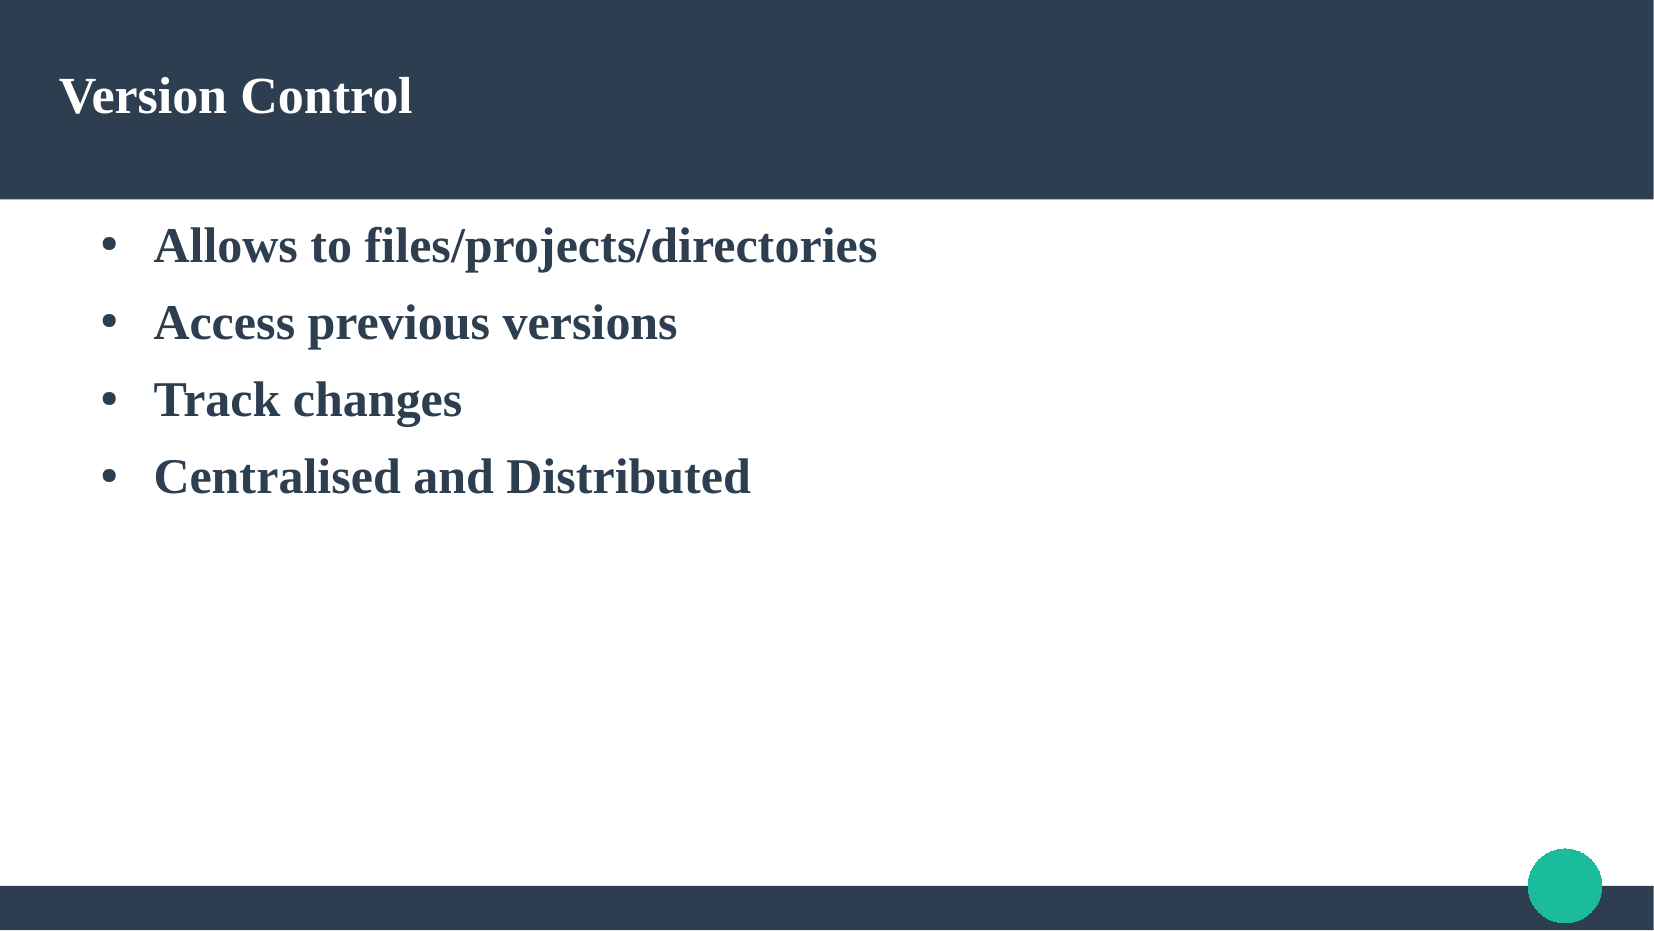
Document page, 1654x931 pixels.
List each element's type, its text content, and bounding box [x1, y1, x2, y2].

title Version Control [59, 37, 1595, 155]
list Allows to files/projects/directories Access previous versions Track changes Centralised and Distributed [82, 217, 1571, 758]
